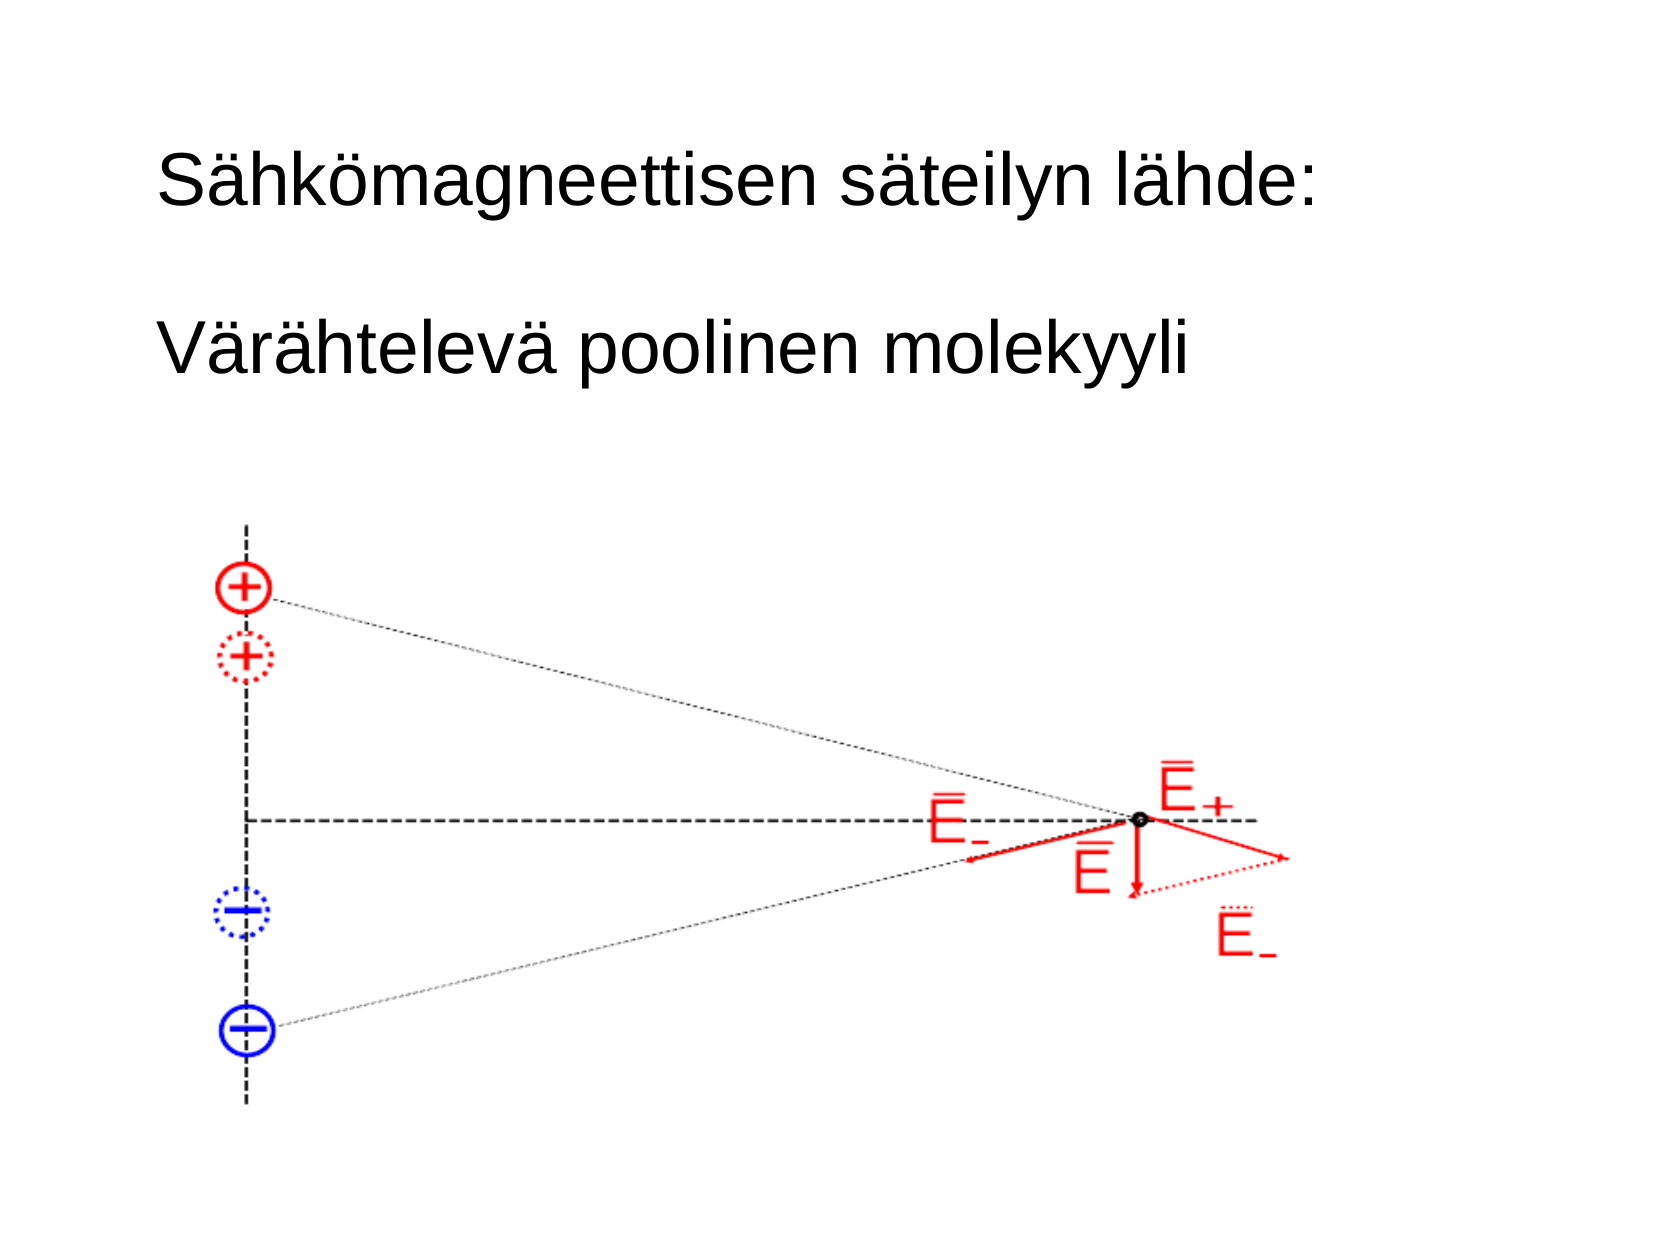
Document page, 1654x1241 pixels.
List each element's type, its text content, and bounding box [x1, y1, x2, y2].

text_box Sähkömagneettisen säteilyn lähde: Värähtelevä poolinen molekyyli [141, 129, 1489, 438]
picture [144, 481, 1371, 1123]
